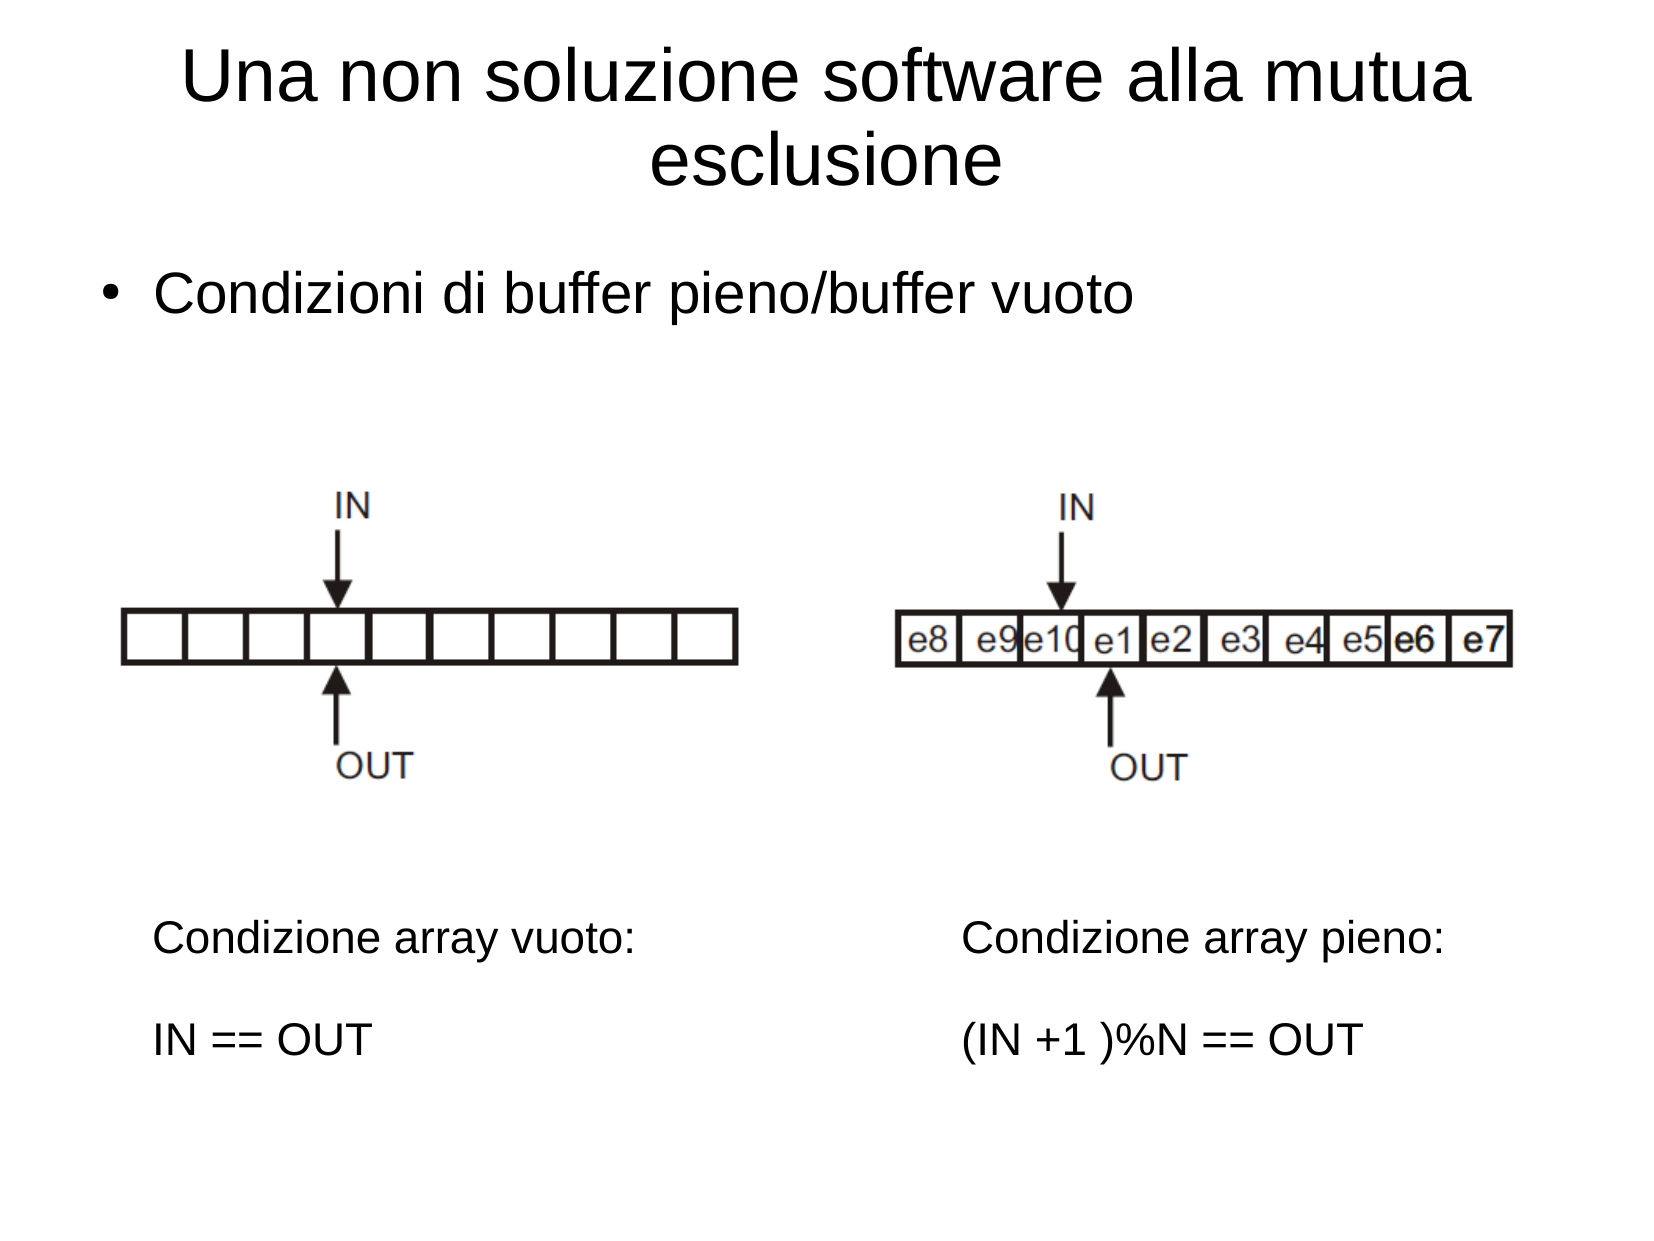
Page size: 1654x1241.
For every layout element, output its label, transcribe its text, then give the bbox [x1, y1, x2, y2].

text_box Condizione array vuoto: IN == OUT [137, 904, 765, 1073]
text_box Condizione array pieno: (IN +1 )%N == OUT [946, 904, 1574, 1074]
title Una non soluzione software alla mutua esclusione [82, 13, 1571, 222]
list Condizioni di buffer pieno/buffer vuoto [82, 260, 1571, 980]
picture [864, 453, 1521, 787]
picture [79, 481, 770, 818]
